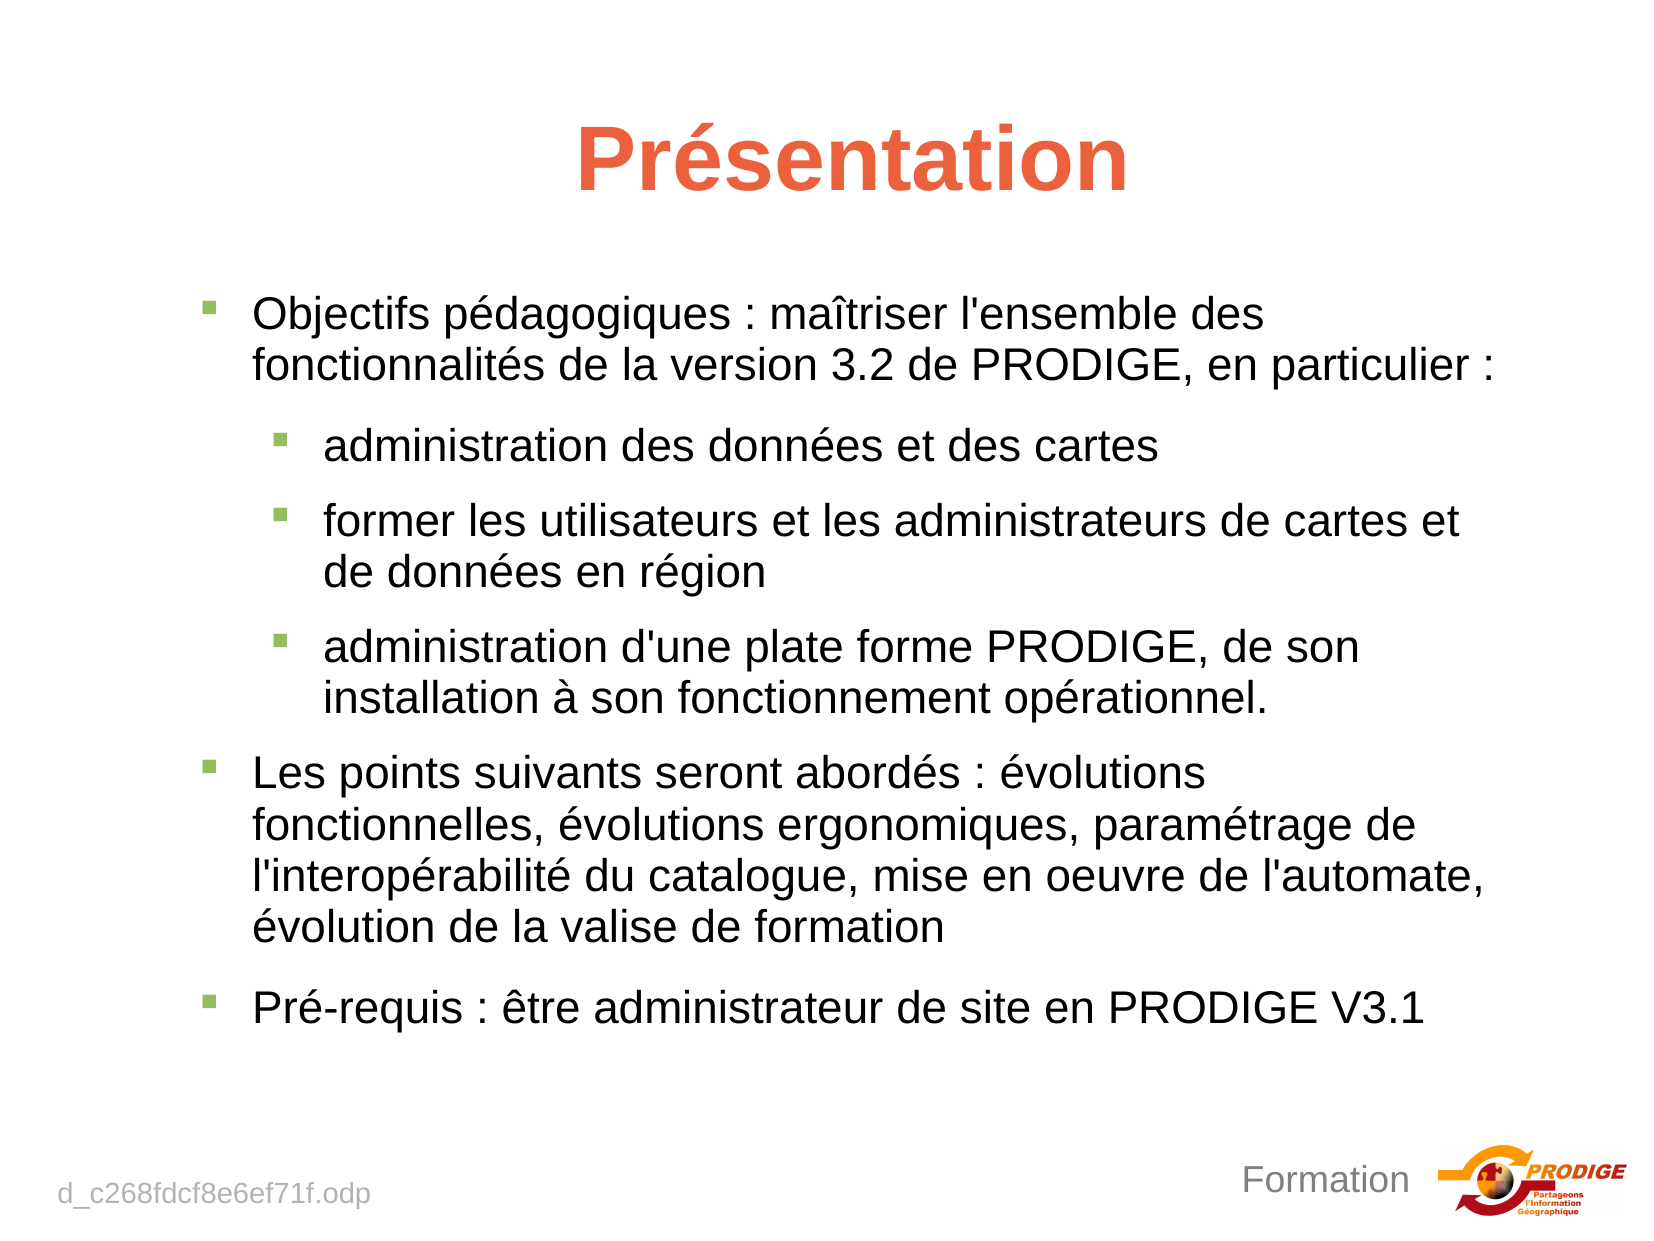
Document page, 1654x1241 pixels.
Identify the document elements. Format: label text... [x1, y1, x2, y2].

title Présentation [136, 62, 1571, 256]
list Objectifs pédagogiques : maîtriser l'ensemble des fonctionnalités de la version 3.2 de PRODIGE, en particulier : administration des données et des cartes former les utilisateurs et les administrateurs de cartes et de données en région administration d'une plate forme PRODIGE, de son installation à son fonctionnement opérationnel. Les points suivants seront abordés : évolutions fonctionnelles, évolutions ergonomiques, paramétrage de l'interopérabilité du catalogue, mise en oeuvre de l'automate, évolution de la valise de formation Pré-requis : être administrateur de site en PRODIGE V3.1 [181, 288, 1511, 1174]
picture [1438, 1145, 1627, 1216]
